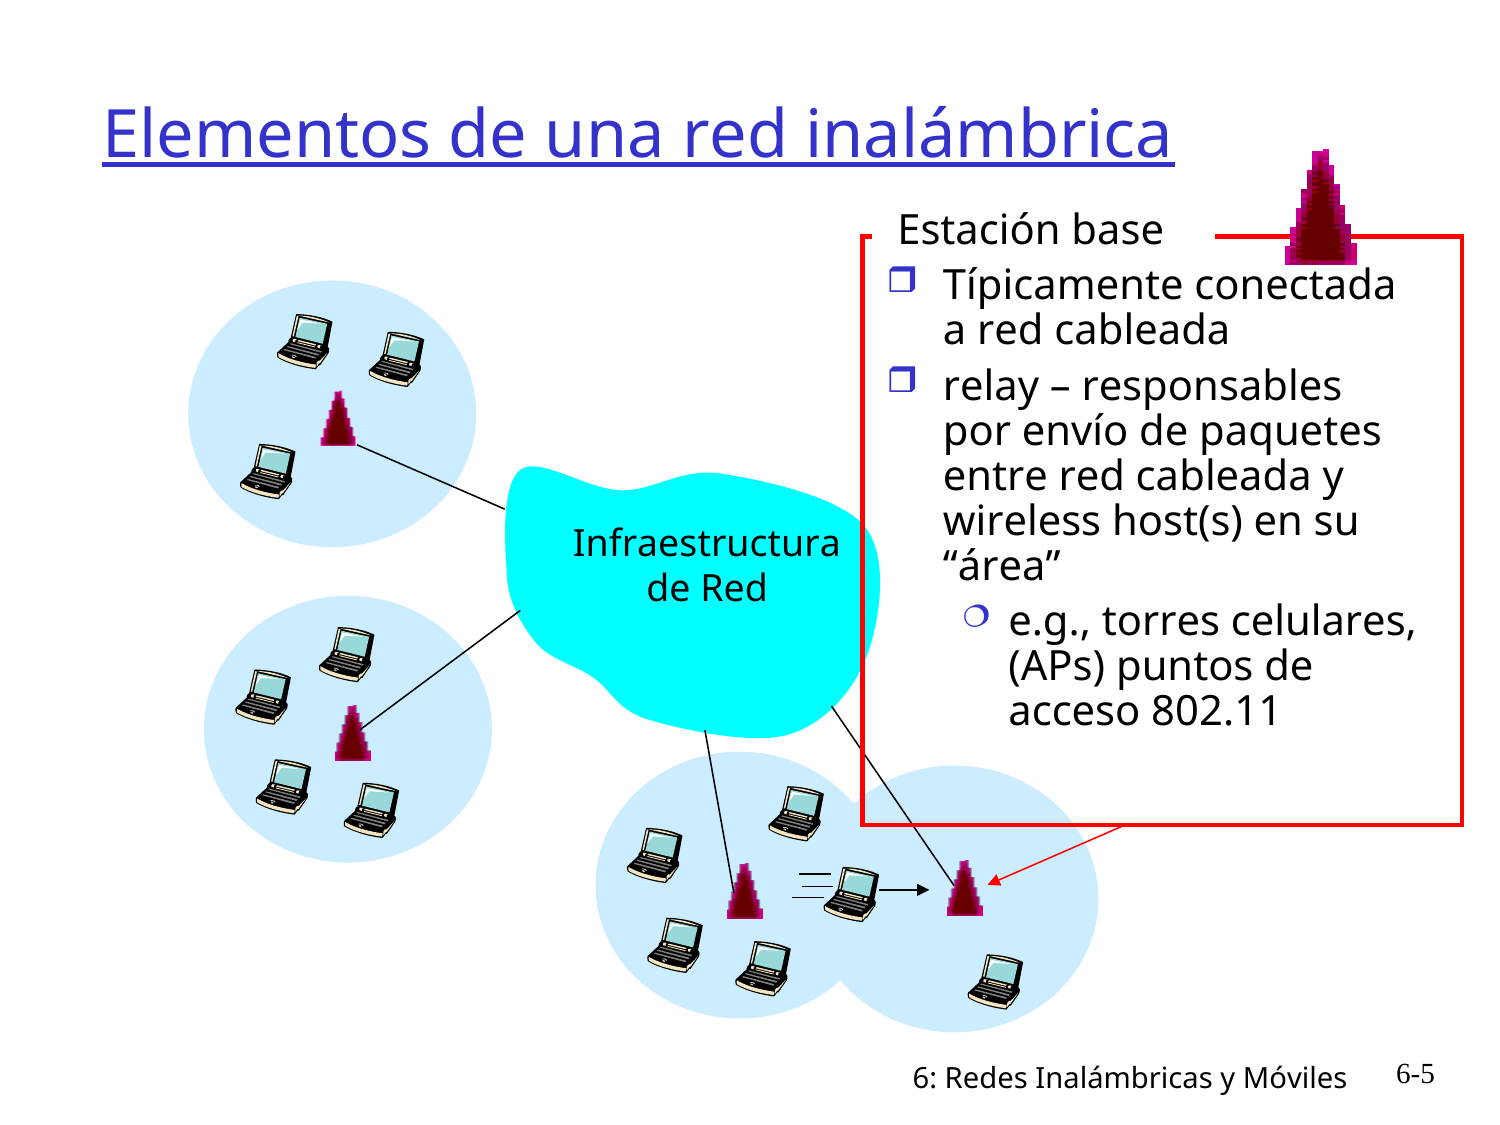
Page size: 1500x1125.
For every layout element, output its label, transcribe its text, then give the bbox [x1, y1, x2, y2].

text_box [188, 280, 477, 548]
text_box Estación base Típicamente conectada a red cableada relay – responsables por envío de paquetes entre red cableada y wireless host(s) en su “área” e.g., torres celulares, (APs) puntos de acceso 802.11 [871, 200, 1436, 678]
picture [758, 766, 824, 842]
picture [1285, 149, 1357, 265]
picture [266, 294, 333, 370]
picture [725, 921, 791, 997]
text_box [203, 595, 492, 863]
picture [333, 762, 400, 838]
picture [335, 705, 371, 761]
picture [225, 649, 291, 725]
picture [616, 808, 683, 884]
picture [320, 390, 356, 446]
text_box [885, 765, 1073, 823]
picture [727, 863, 763, 920]
text_box [505, 466, 860, 739]
picture [947, 860, 983, 916]
picture [637, 897, 703, 973]
picture [813, 847, 880, 923]
title Elementos de una red inalámbrica [87, 37, 1363, 225]
picture [229, 424, 296, 500]
picture [957, 934, 1024, 1010]
picture [245, 739, 312, 815]
text_box [865, 783, 909, 823]
text_box Infraestructura de Red [558, 510, 857, 617]
picture [358, 311, 425, 387]
text_box [595, 751, 1099, 1033]
picture [308, 607, 375, 683]
text_box [865, 526, 871, 661]
